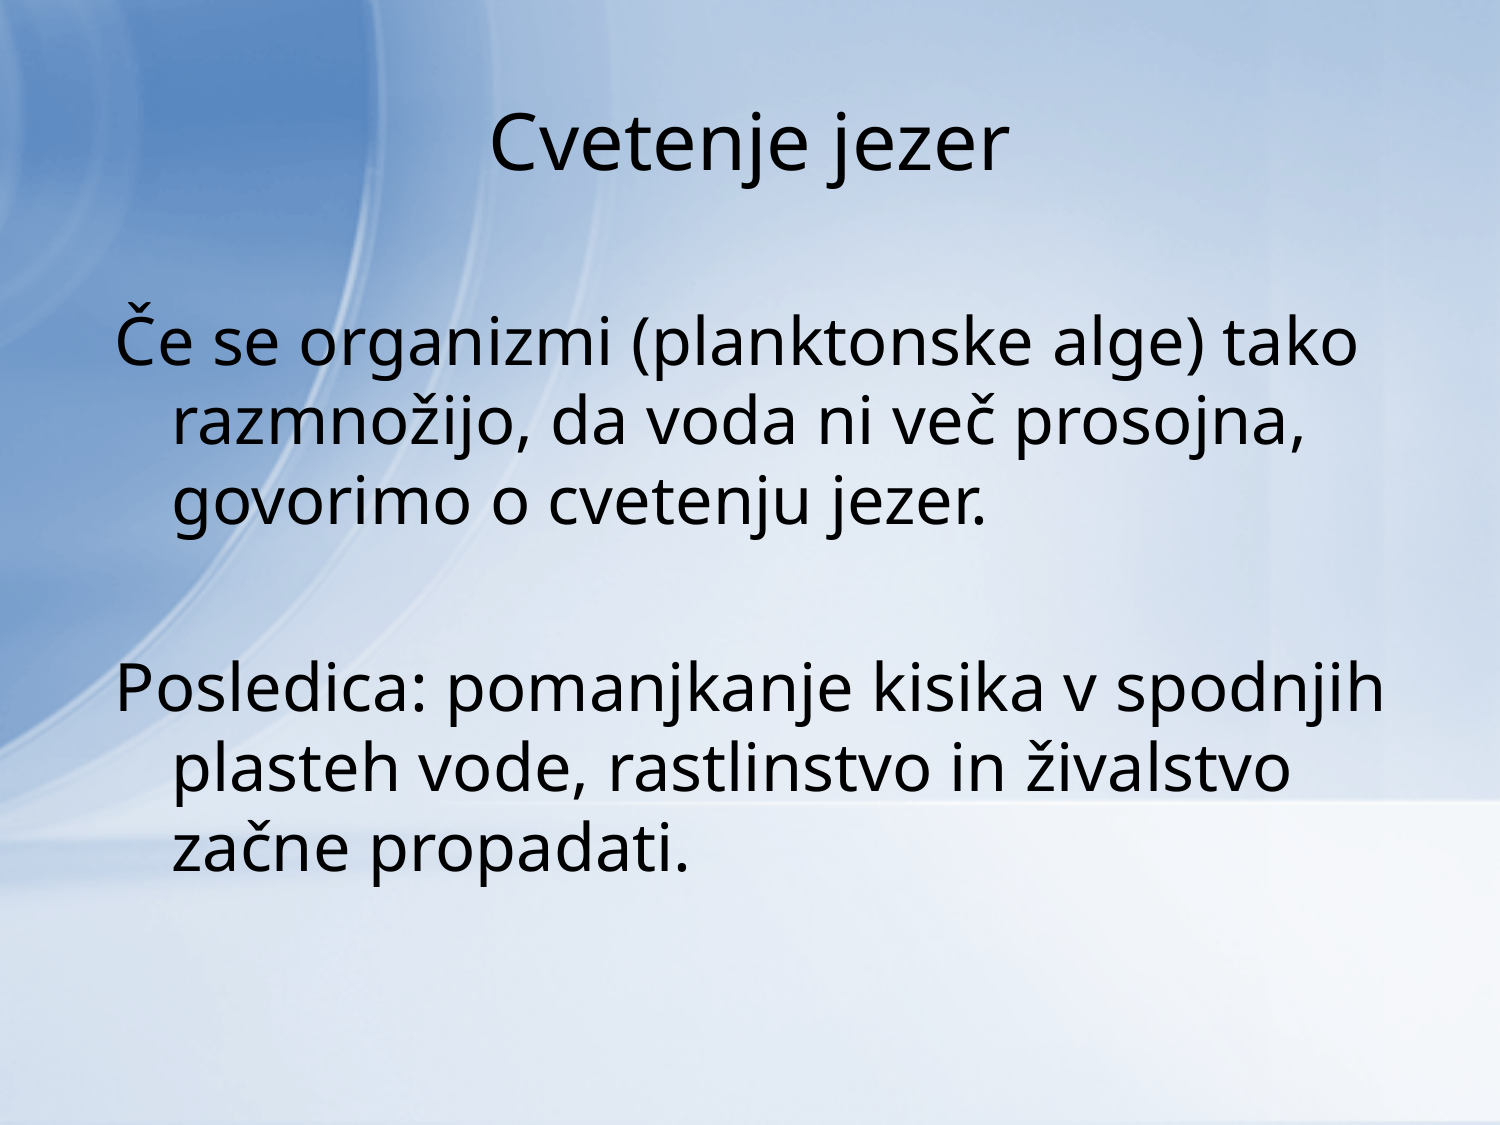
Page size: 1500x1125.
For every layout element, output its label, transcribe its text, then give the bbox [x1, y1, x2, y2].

picture [0, 0, 1500, 1125]
text_box Če se organizmi (planktonske alge) tako razmnožijo, da voda ni več prosojna, govorimo o cvetenju jezer. Posledica: pomanjkanje kisika v spodnjih plasteh vode, rastlinstvo in živalstvo začne propadati. [100, 290, 1451, 941]
title Cvetenje jezer [75, 45, 1425, 233]
